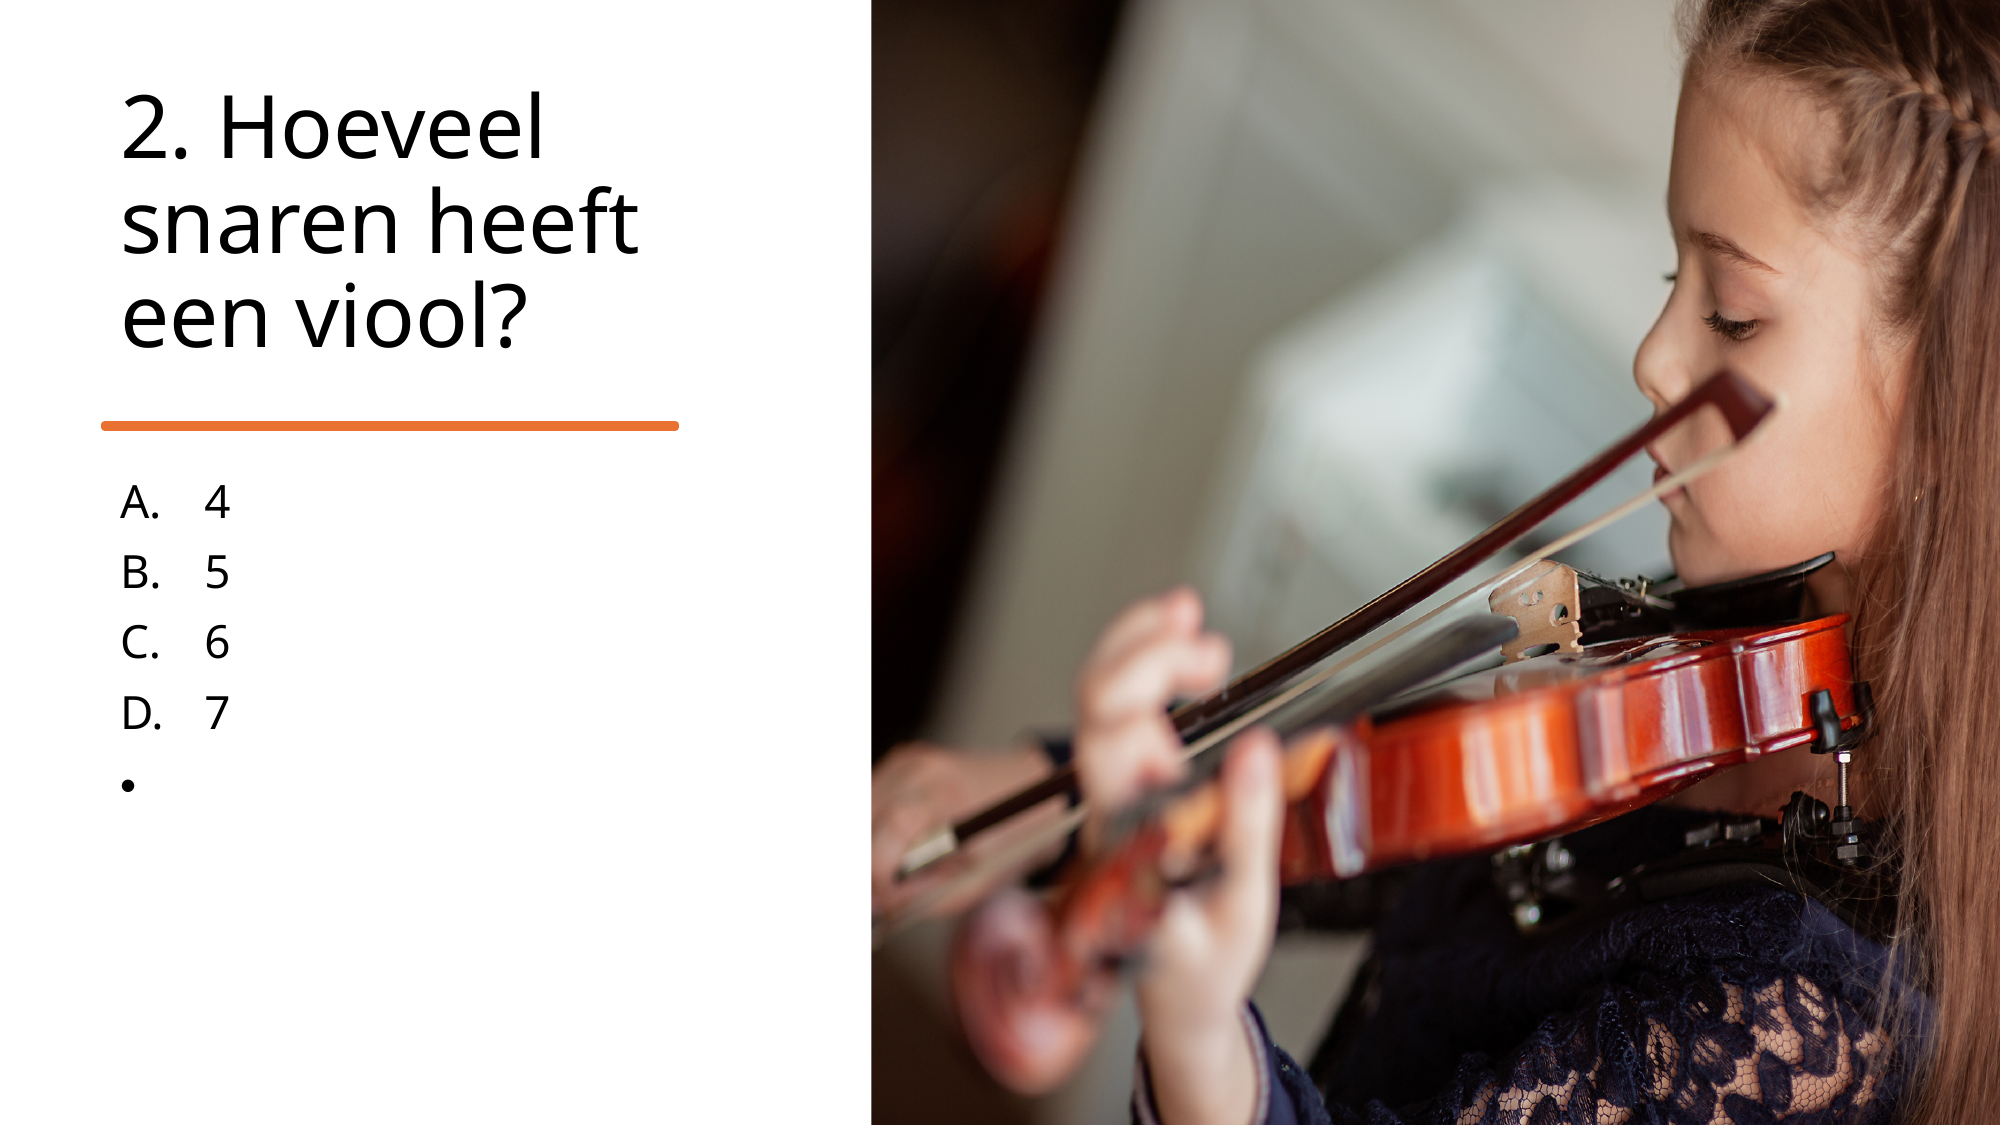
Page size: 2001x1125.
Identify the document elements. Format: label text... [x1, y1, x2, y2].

text_box [0, 0, 871, 1125]
list 4 5 6 7 [105, 471, 802, 1016]
title 2. Hoeveel snaren heeft een viool? [105, 53, 822, 375]
picture [871, 0, 2000, 1125]
